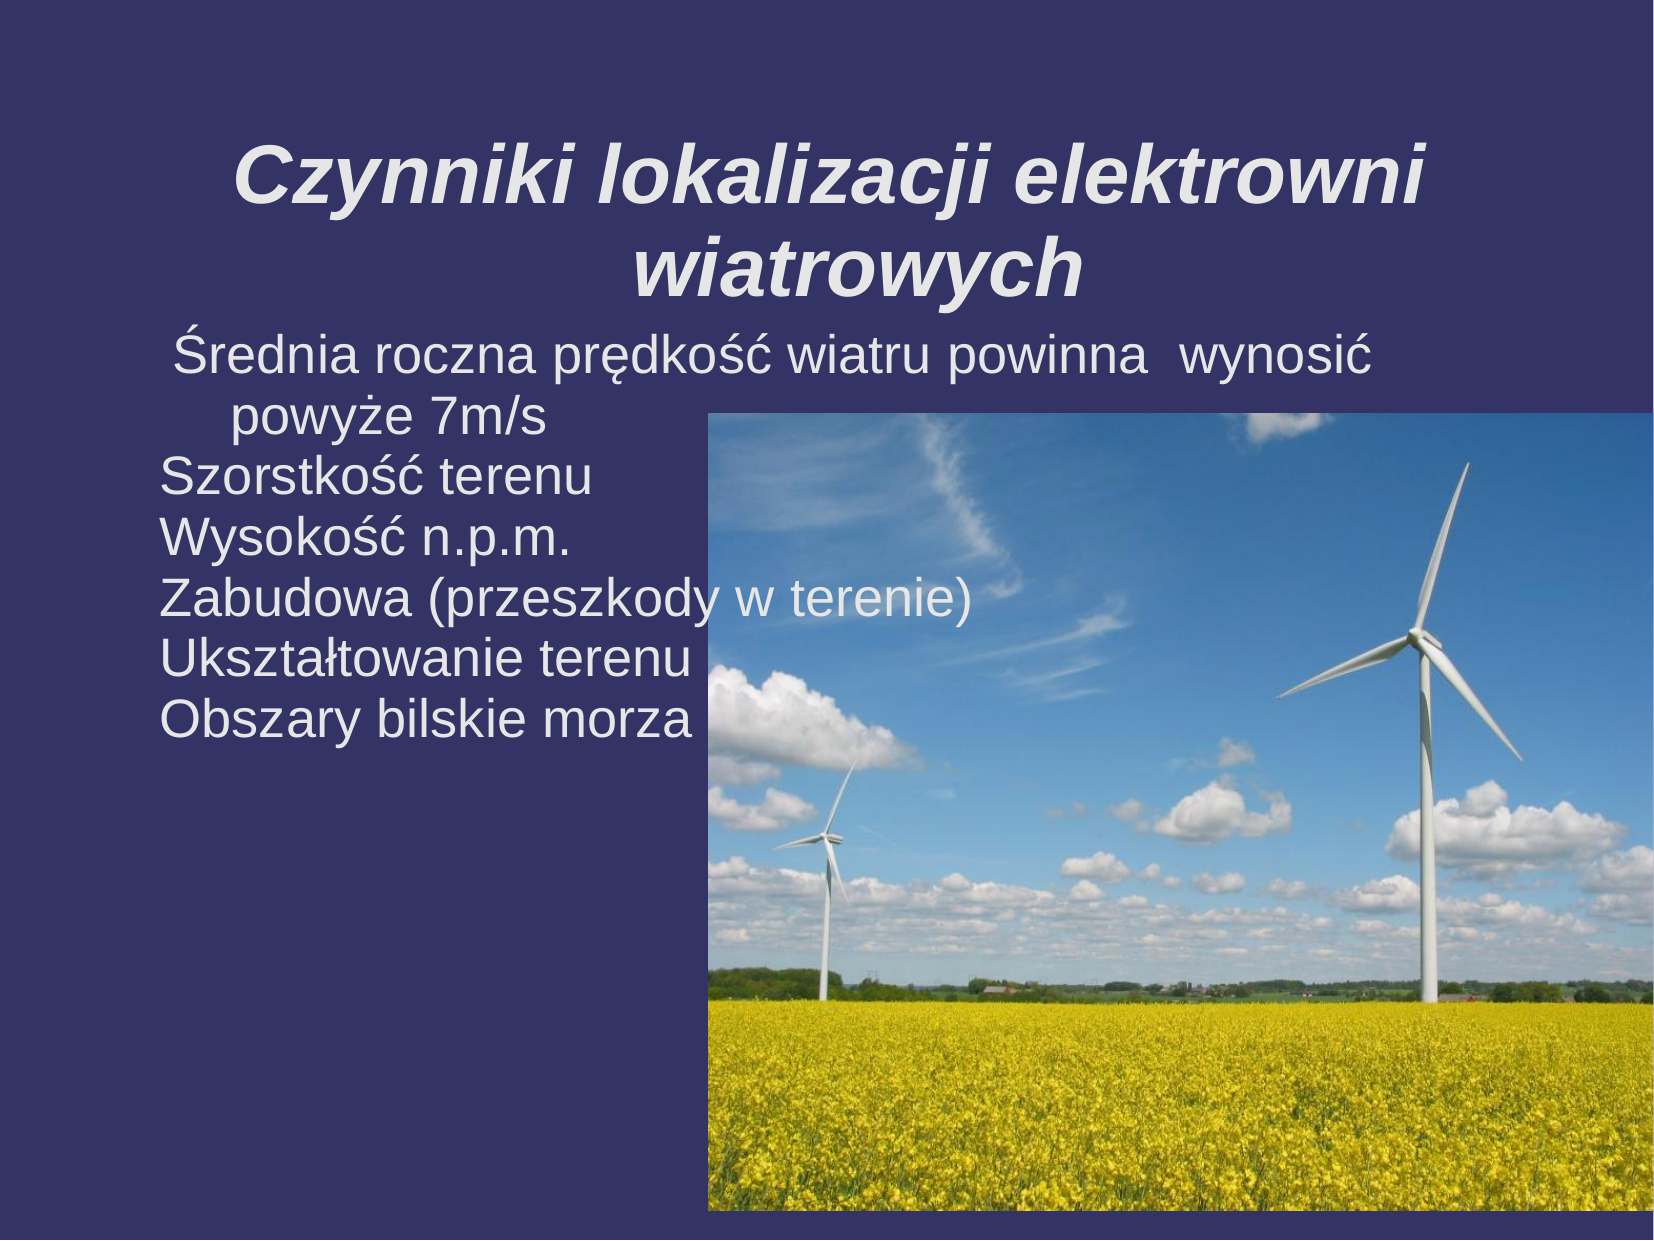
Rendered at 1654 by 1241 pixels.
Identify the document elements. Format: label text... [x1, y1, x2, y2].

list Średnia roczna prędkość wiatru powinna wynosić powyże 7m/s Szorstkość terenu Wysokość n.p.m. Zabudowa (przeszkody w terenie) Ukształtowanie terenu Obszary bilskie morza [147, 324, 1529, 1107]
title Czynniki lokalizacji elektrowni wiatrowych [123, 118, 1536, 326]
picture [708, 413, 1654, 1211]
